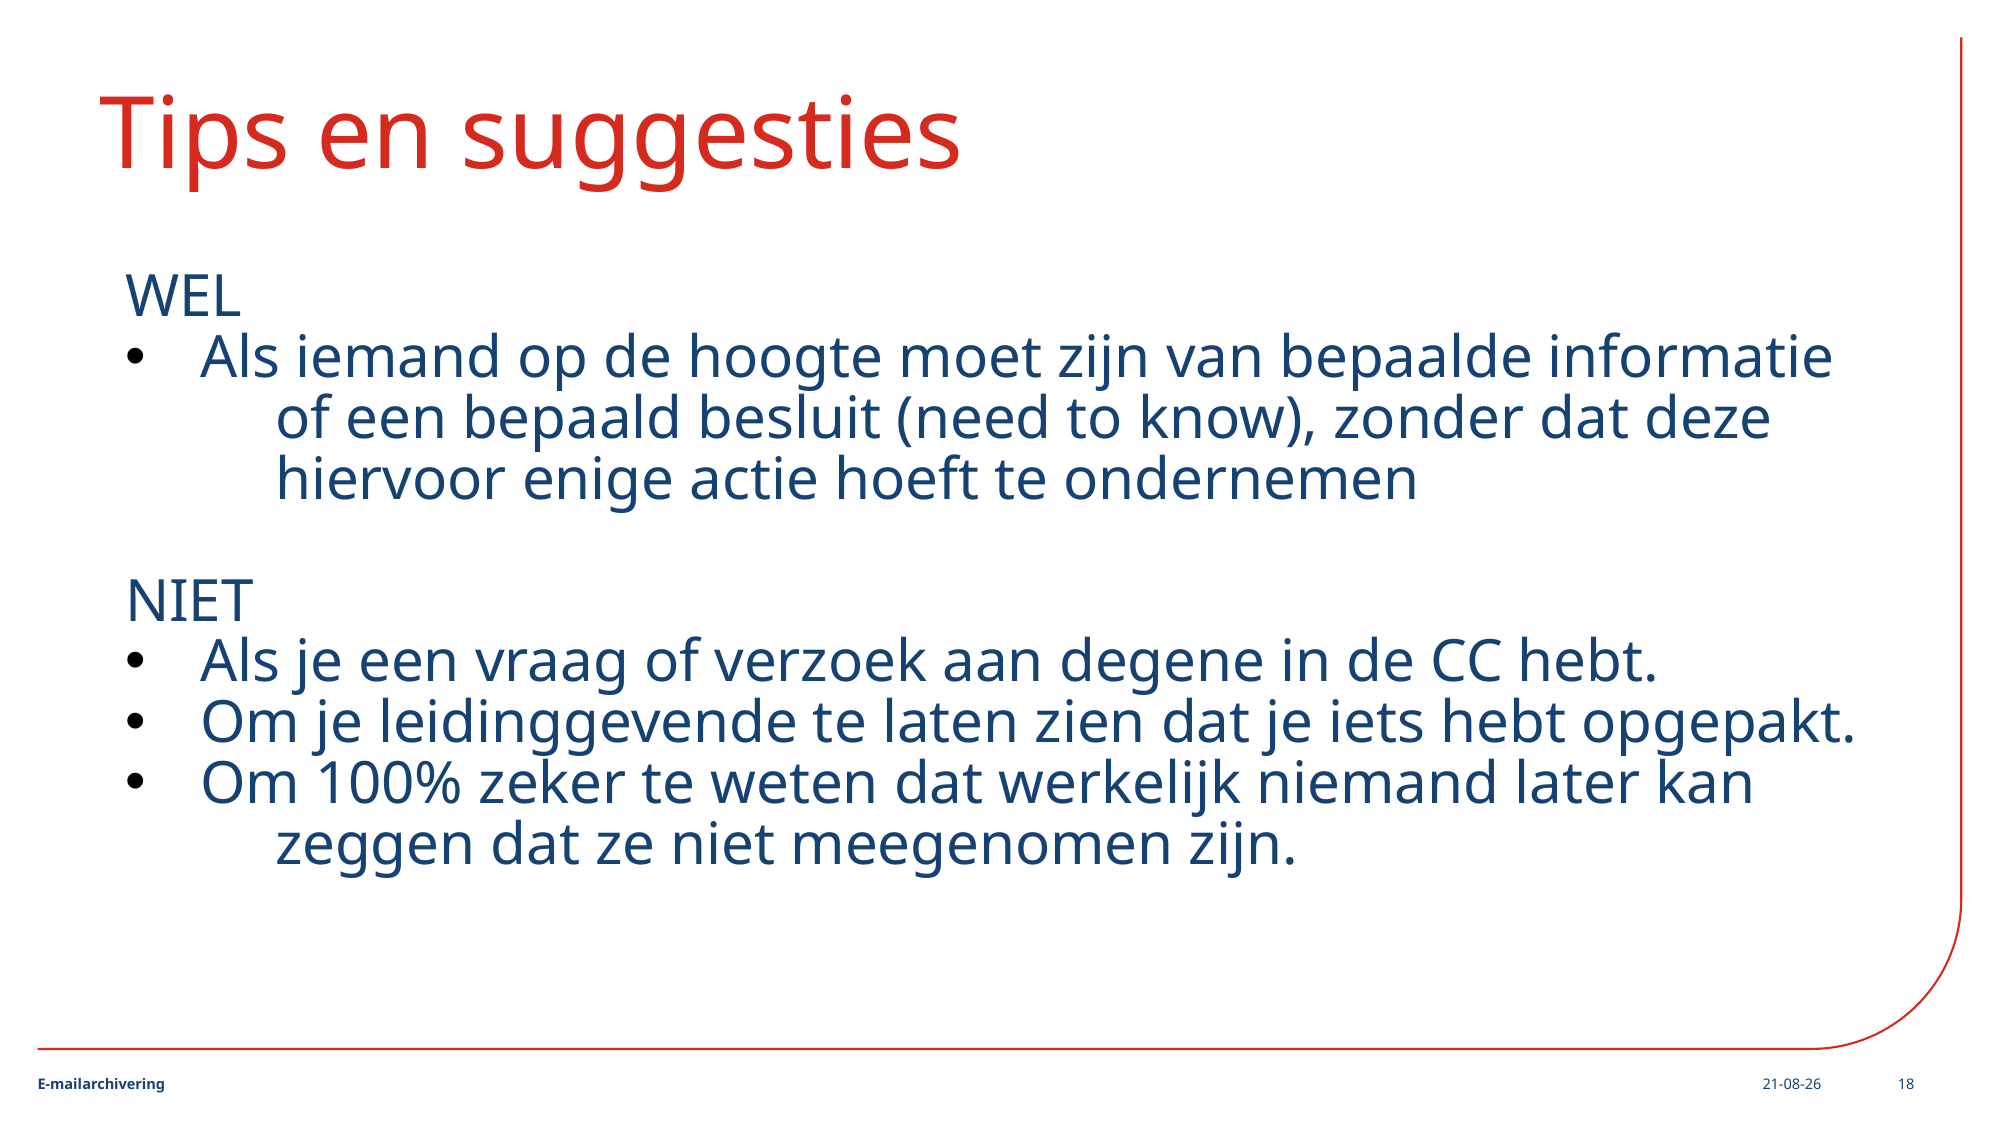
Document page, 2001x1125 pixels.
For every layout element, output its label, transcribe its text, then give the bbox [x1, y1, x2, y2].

title Tips en suggesties [99, 85, 1876, 204]
text_box 18 [1897, 1074, 1963, 1117]
text_box [99, 243, 1876, 979]
text_box 17 maart 2026 [1762, 1074, 1888, 1117]
text_box WEL Als iemand op de hoogte moet zijn van bepaalde informatie of een bepaald besluit (need to know), zonder dat deze hiervoor enige actie hoeft te ondernemen NIET Als je een vraag of verzoek aan degene in de CC hebt. Om je leidinggevende te laten zien dat je iets hebt opgepakt. Om 100% zeker te weten dat werkelijk niemand later kan zeggen dat ze niet meegenomen zijn. [125, 268, 1901, 1004]
